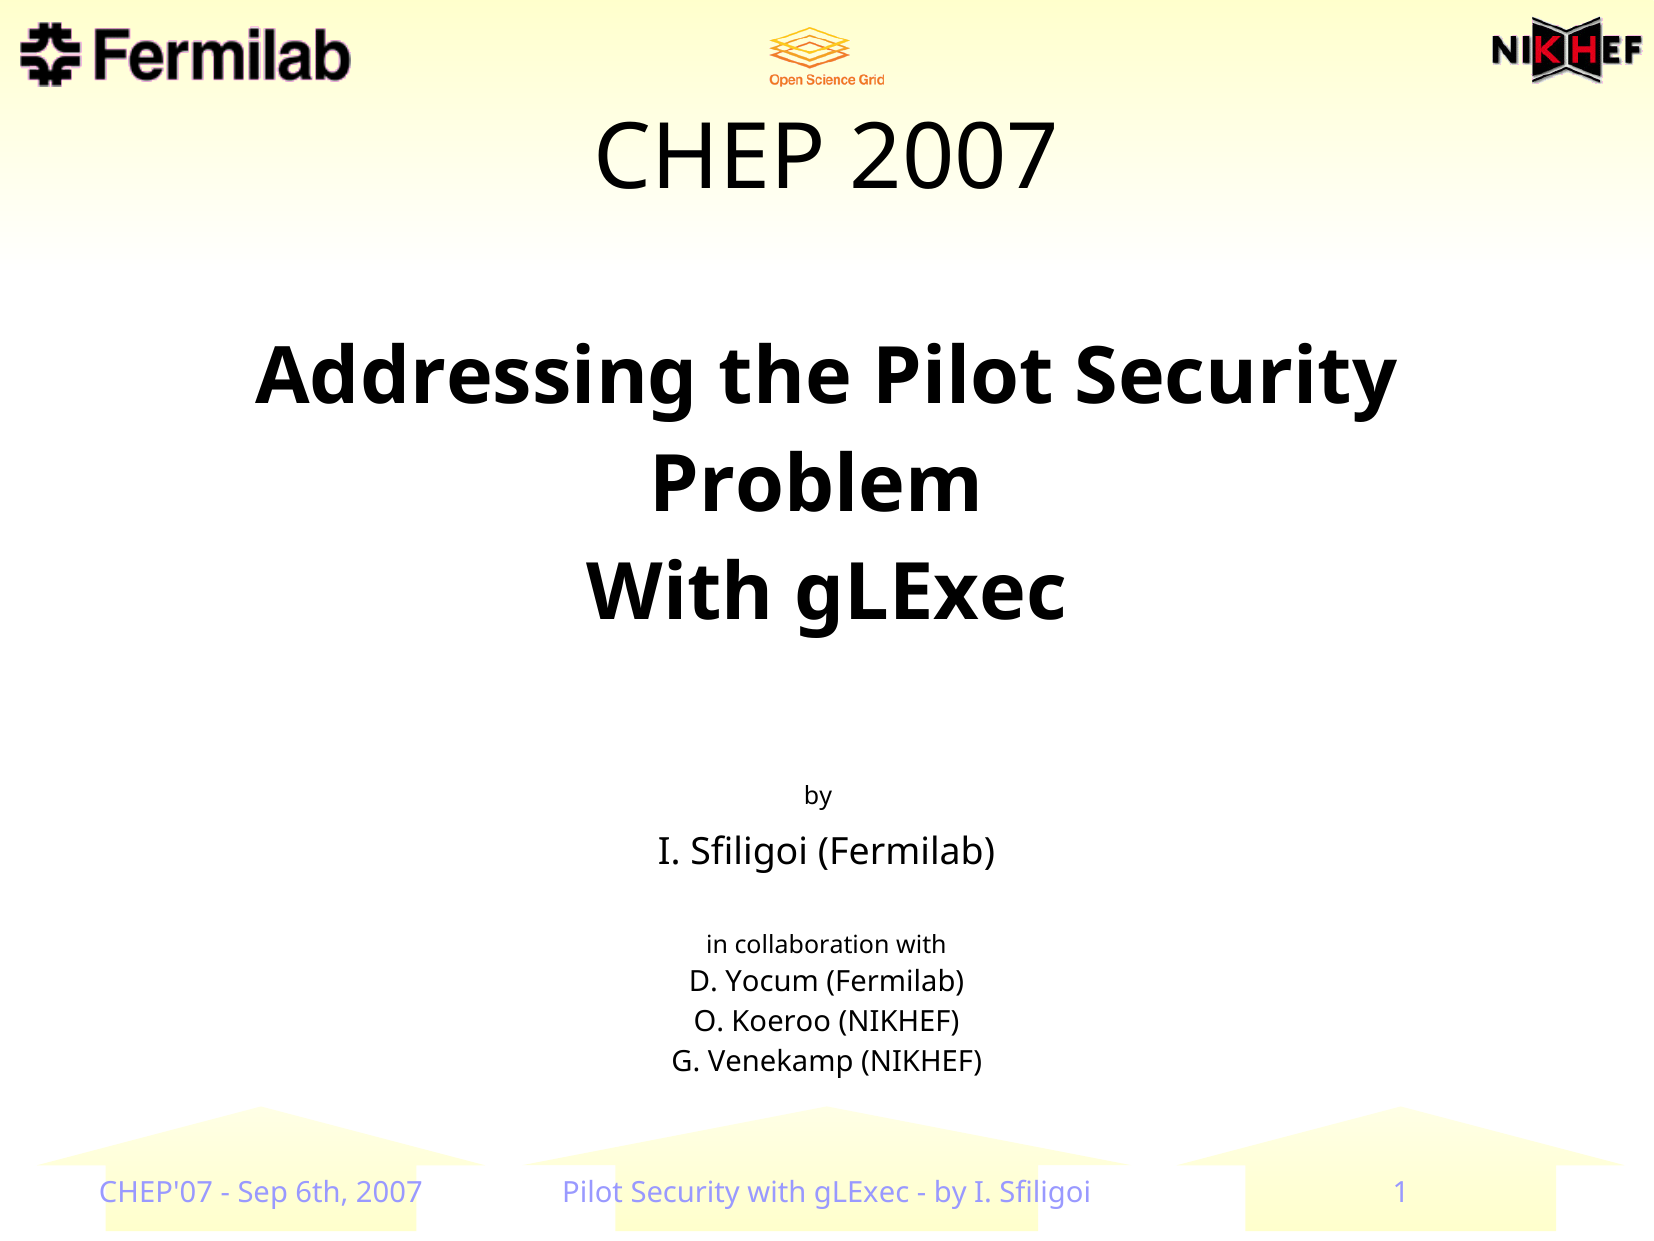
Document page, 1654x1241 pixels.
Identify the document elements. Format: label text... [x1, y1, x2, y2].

title CHEP 2007 [82, 49, 1571, 257]
picture [20, 22, 351, 87]
subtitle Addressing the Pilot Security Problem With gLExec by I. Sfiligoi (Fermilab) in collaboration with D. Yocum (Fermilab) O. Koeroo (NIKHEF) G. Venekamp (NIKHEF) [82, 290, 1571, 1109]
picture [769, 26, 884, 49]
picture [1492, 16, 1643, 84]
